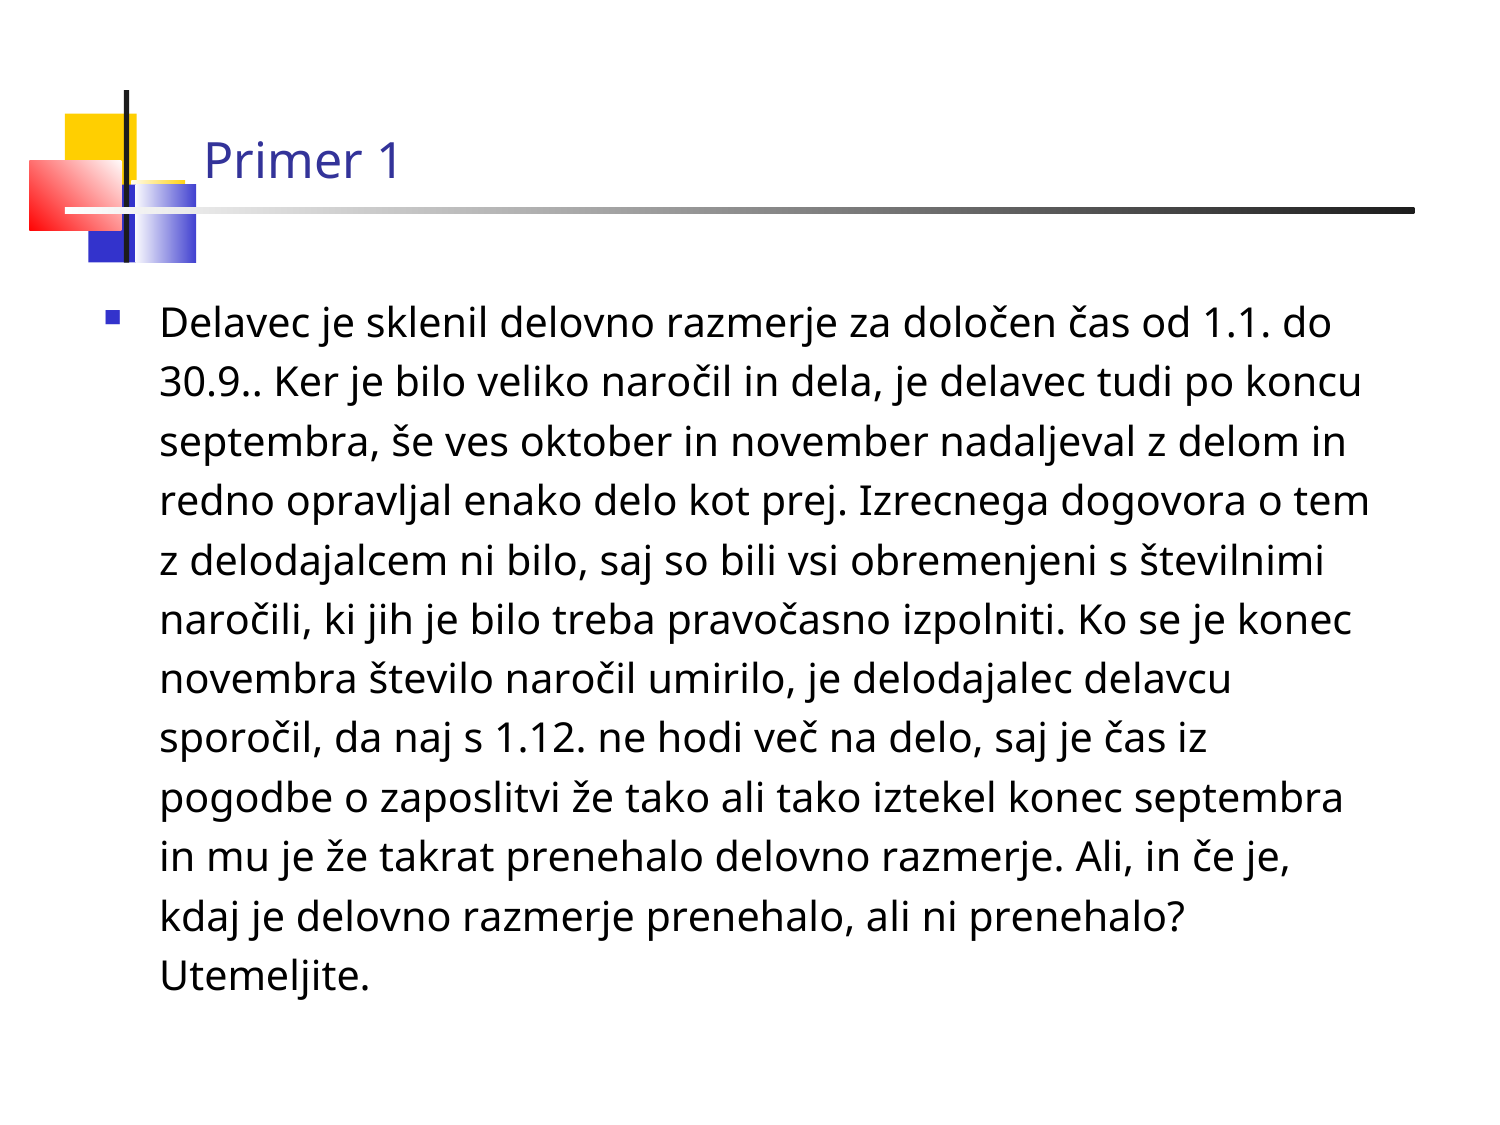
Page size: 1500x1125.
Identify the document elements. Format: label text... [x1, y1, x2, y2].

title Primer 1 [188, 78, 1468, 197]
list Delavec je sklenil delovno razmerje za določen čas od 1.1. do 30.9.. Ker je bilo veliko naročil in dela, je delavec tudi po koncu septembra, še ves oktober in november nadaljeval z delom in redno opravljal enako delo kot prej. Izrecnega dogovora o tem z delodajalcem ni bilo, saj so bili vsi obremenjeni s številnimi naročili, ki jih je bilo treba pravočasno izpolniti. Ko se je konec novembra število naročil umirilo, je delodajalec delavcu sporočil, da naj s 1.12. ne hodi več na delo, saj je čas iz pogodbe o zaposlitvi že tako ali tako iztekel konec septembra in mu je že takrat prenehalo delovno razmerje. Ali, in če je, kdaj je delovno razmerje prenehalo, ali ni prenehalo? Utemeljite. [88, 278, 1388, 1007]
